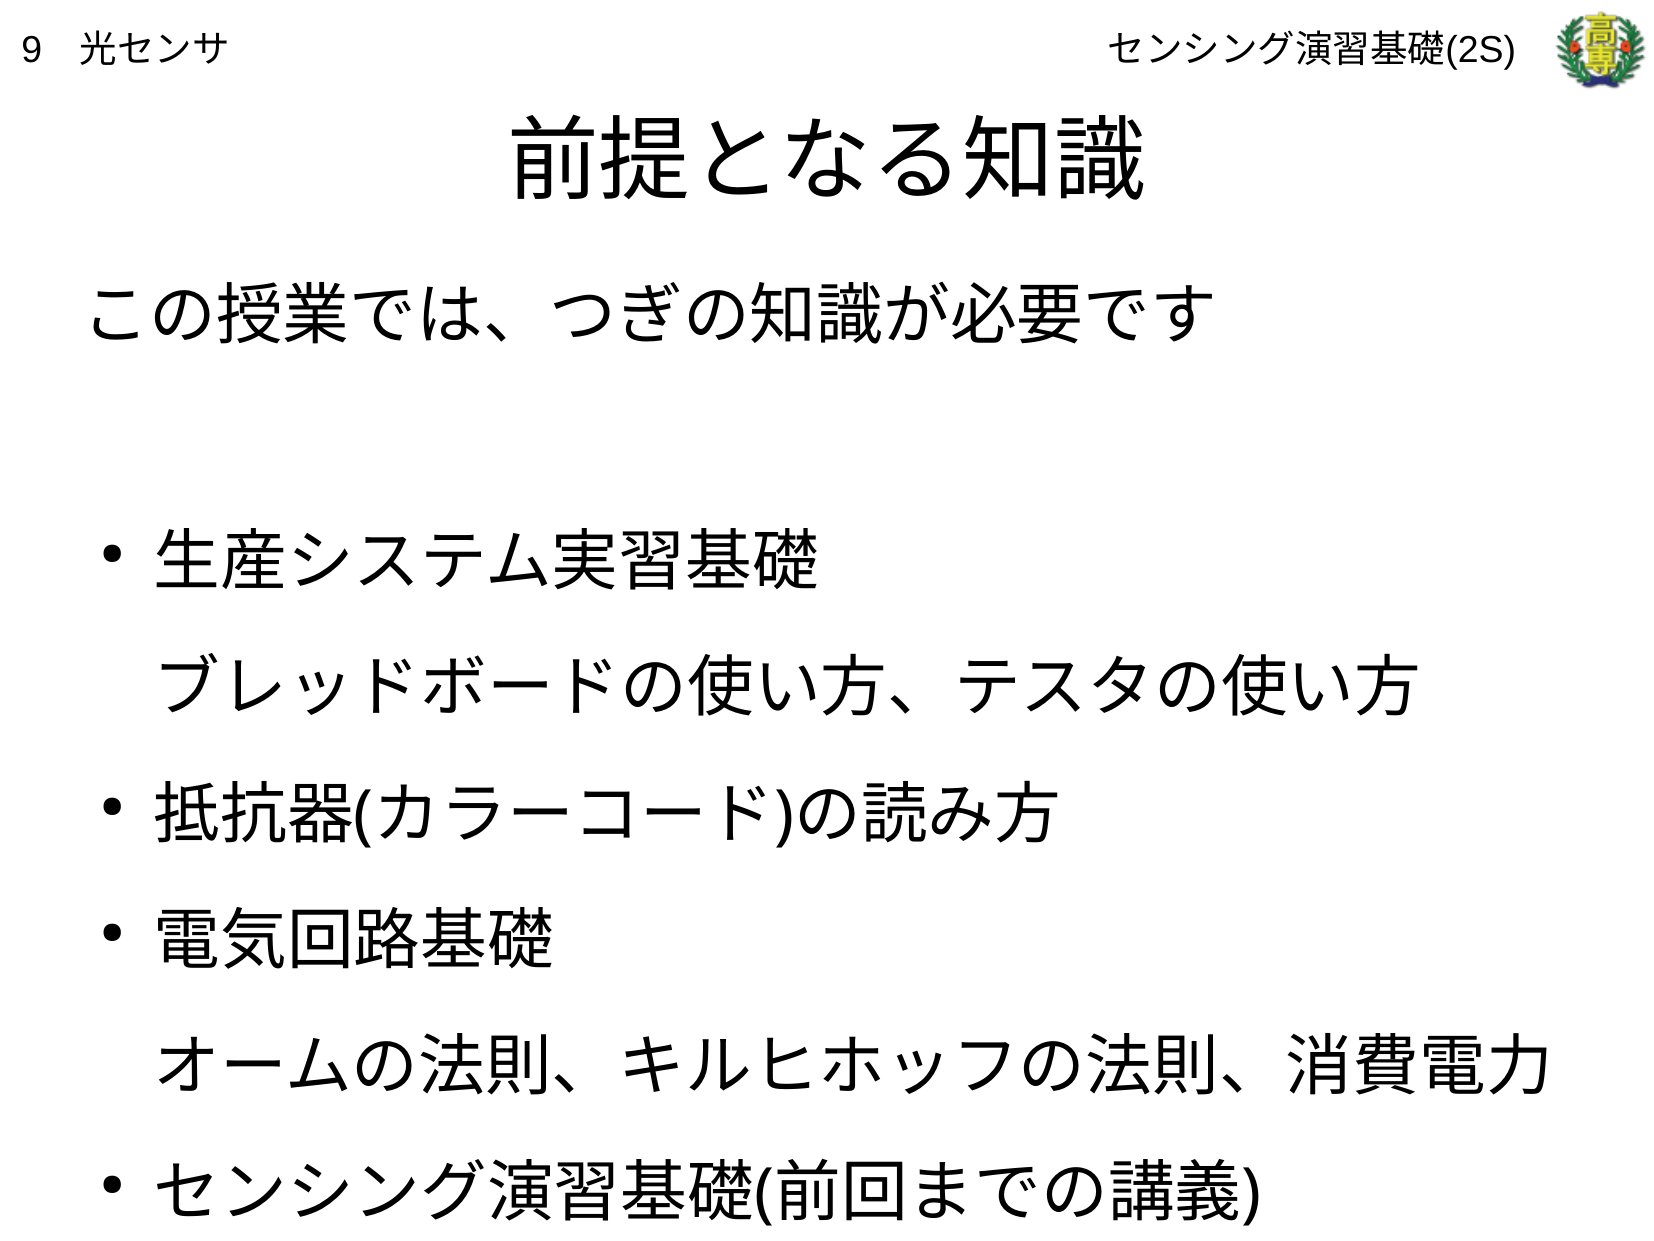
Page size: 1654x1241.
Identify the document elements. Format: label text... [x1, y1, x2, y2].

chart [766, 583, 885, 643]
title 前提となる知識 [82, 49, 1571, 257]
picture [1553, 2, 1650, 99]
text_box 9 光センサ [6, 11, 923, 75]
list この授業では、つぎの知識が必要です 生産システム実習基礎 ブレッドボードの使い方、テスタの使い方 抵抗器(カラーコード)の読み方 電気回路基礎 オームの法則、キルヒホッフの法則、消費電力 センシング演習基礎(前回までの講義) トランジスタによるスイッチング LED回路 [82, 260, 1654, 1241]
text_box センシング演習基礎(2S) [1077, 11, 1531, 75]
